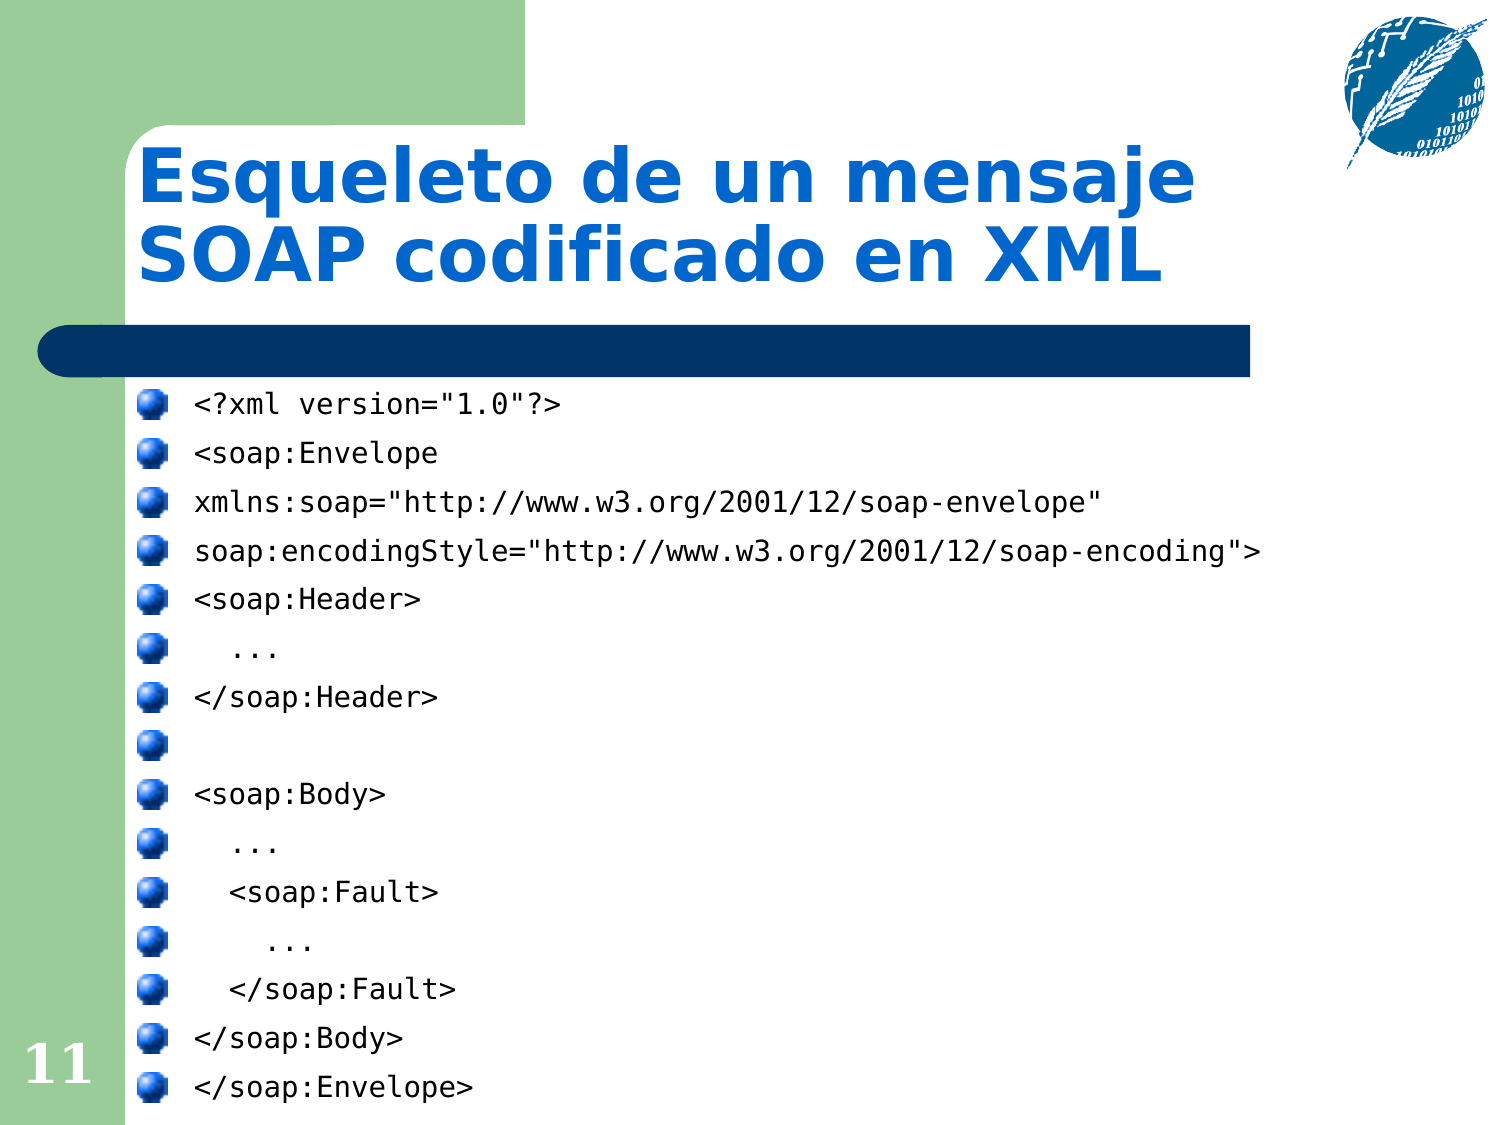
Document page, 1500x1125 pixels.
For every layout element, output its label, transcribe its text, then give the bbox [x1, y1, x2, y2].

picture [1341, 15, 1487, 172]
picture [1427, 138, 1431, 148]
title Esqueleto de un mensaje SOAP codificado en XML [136, 135, 1414, 302]
picture [1436, 127, 1450, 136]
picture [1433, 139, 1440, 147]
picture [1416, 140, 1425, 149]
list <?xml version="1.0"?> <soap:Envelope xmlns:soap="http://www.w3.org/2001/12/soap-envelope" soap:encodingStyle="http://www.w3.org/2001/12/soap-encoding"> <soap:Header> ... </soap:Header> <soap:Body> ... <soap:Fault> ... </soap:Fault> </soap:Body> </soap:Envelope> [137, 387, 1400, 1105]
